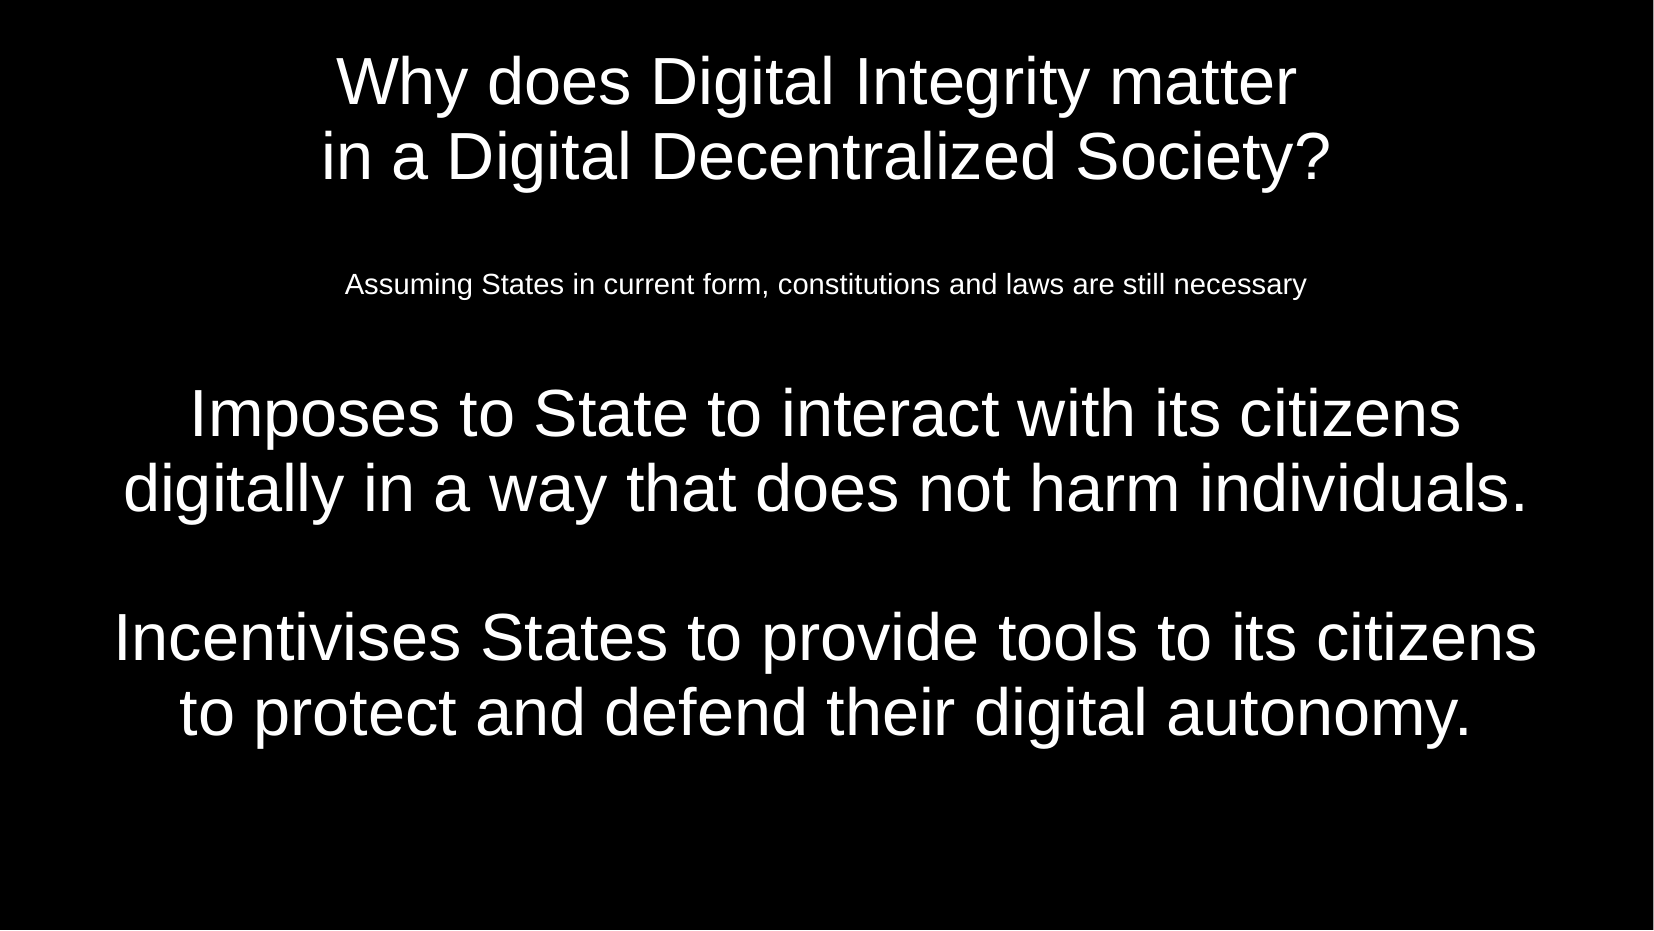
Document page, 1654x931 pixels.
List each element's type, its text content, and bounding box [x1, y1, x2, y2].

subtitle Why does Digital Integrity matter in a Digital Decentralized Society? Assuming States in current form, constitutions and laws are still necessary Imposes to State to interact with its citizens digitally in a way that does not harm individuals. Incentivises States to provide tools to its citizens to protect and defend their digital autonomy. [82, 37, 1571, 757]
